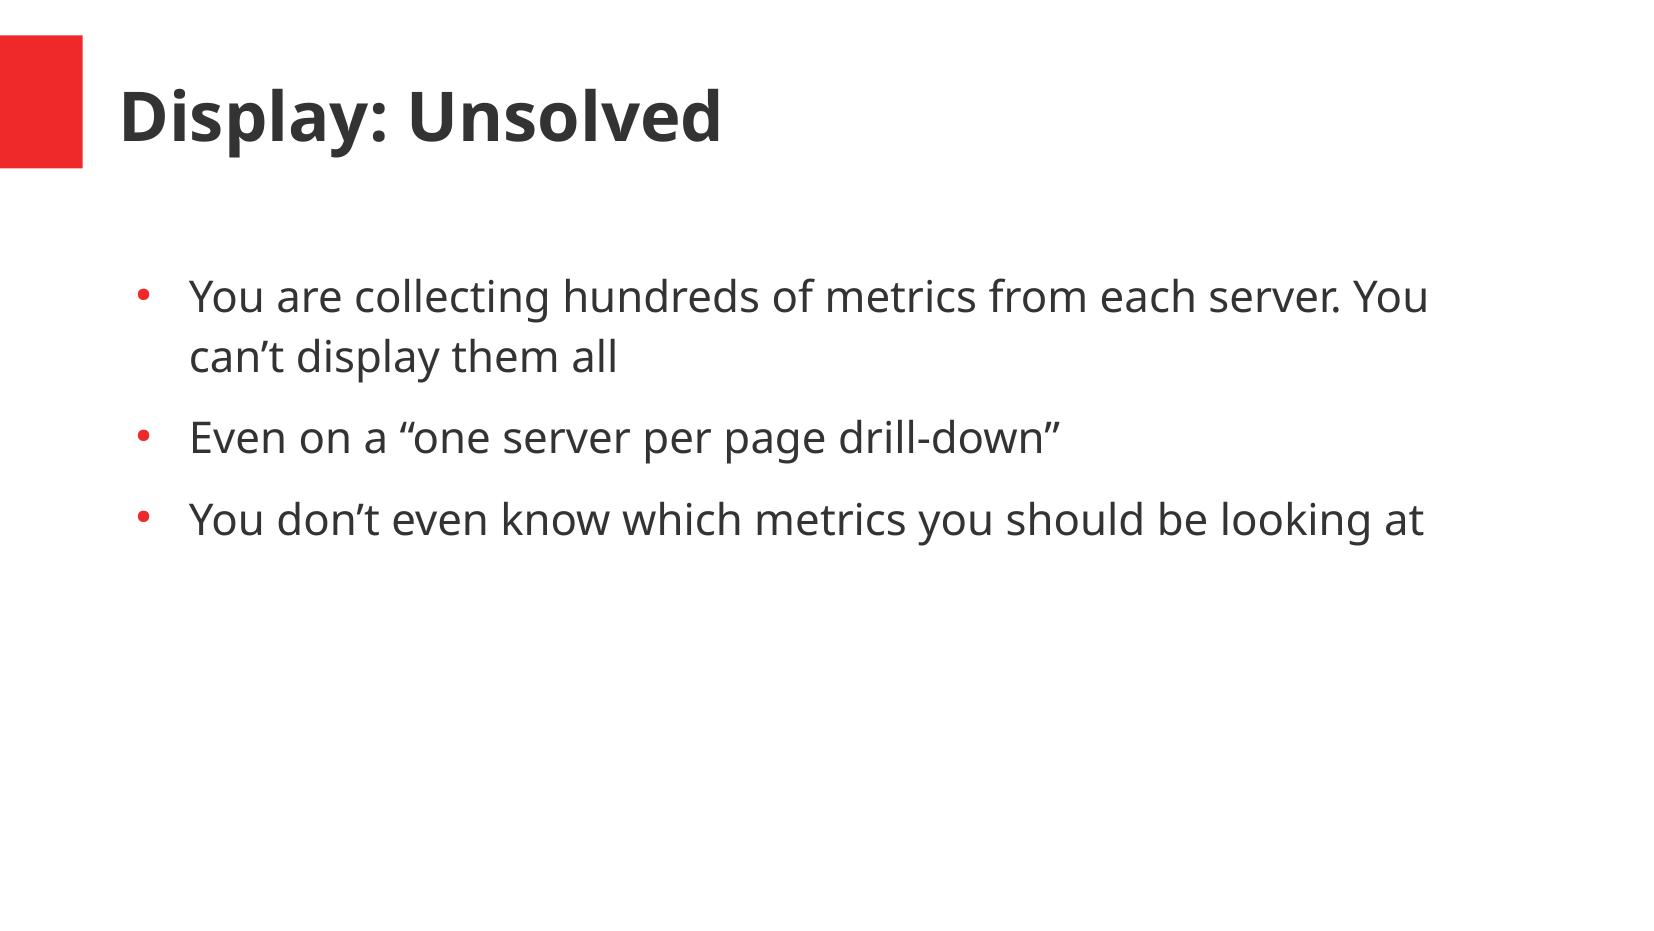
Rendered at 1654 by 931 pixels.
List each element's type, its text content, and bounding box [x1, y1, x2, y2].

title Display: Unsolved [118, 37, 1571, 193]
list You are collecting hundreds of metrics from each server. You can’t display them all Even on a “one server per page drill-down” You don’t even know which metrics you should be looking at [118, 265, 1536, 806]
